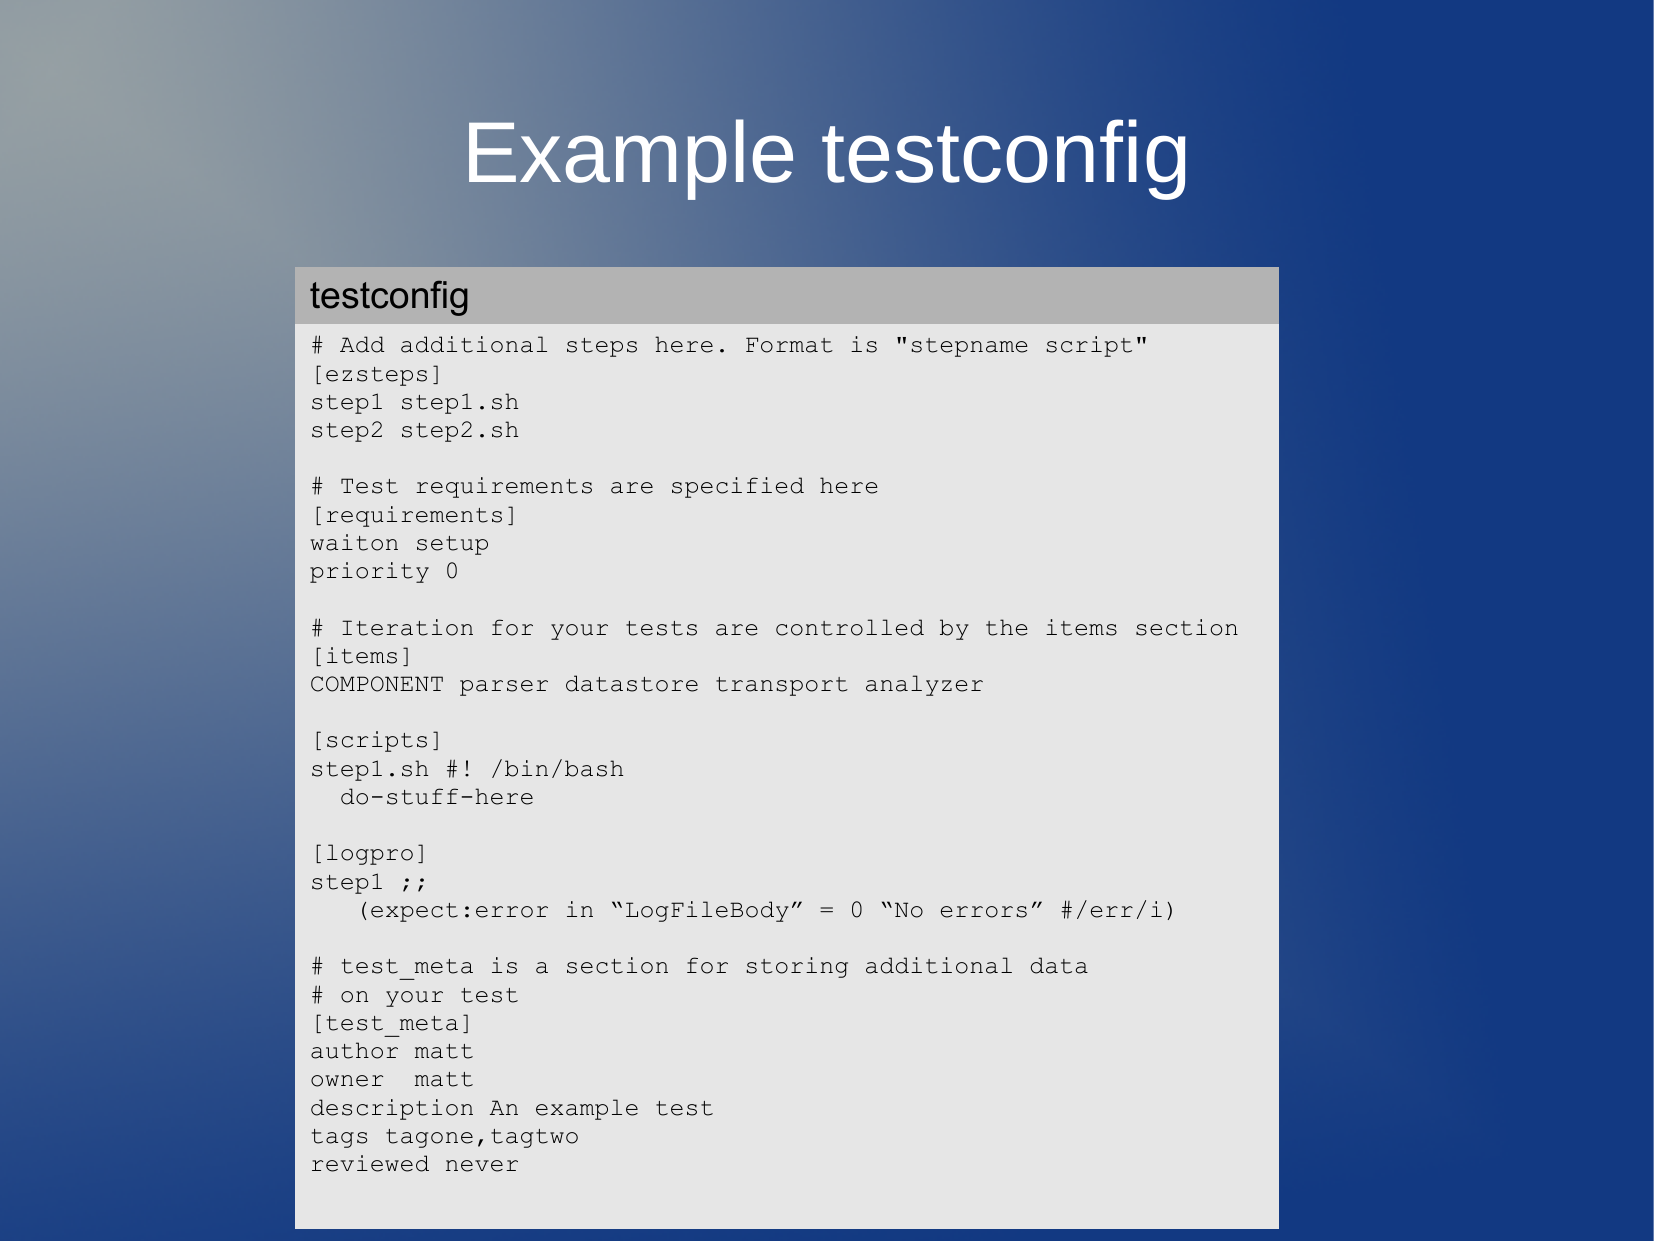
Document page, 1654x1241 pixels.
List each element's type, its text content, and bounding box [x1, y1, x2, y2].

picture [0, 0, 1654, 1241]
table_cell # Add additional steps here. Format is "stepname script" [ezsteps] step1 step1.sh step2 step2.sh # Test requirements are specified here [requirements] waiton setup priority 0 # Iteration for your tests are controlled by the items section [items] COMPONENT parser datastore transport analyzer [scripts] step1.sh #! /bin/bash do-stuff-here [logpro] step1 ;; (expect:error in “LogFileBody” = 0 “No errors” #/err/i) # test_meta is a section for storing additional data # on your test [test_meta] author matt owner matt description An example test tags tagone,tagtwo reviewed never [295, 324, 1279, 1229]
table_header testconfig [295, 267, 1279, 324]
title Example testconfig [82, 49, 1571, 257]
